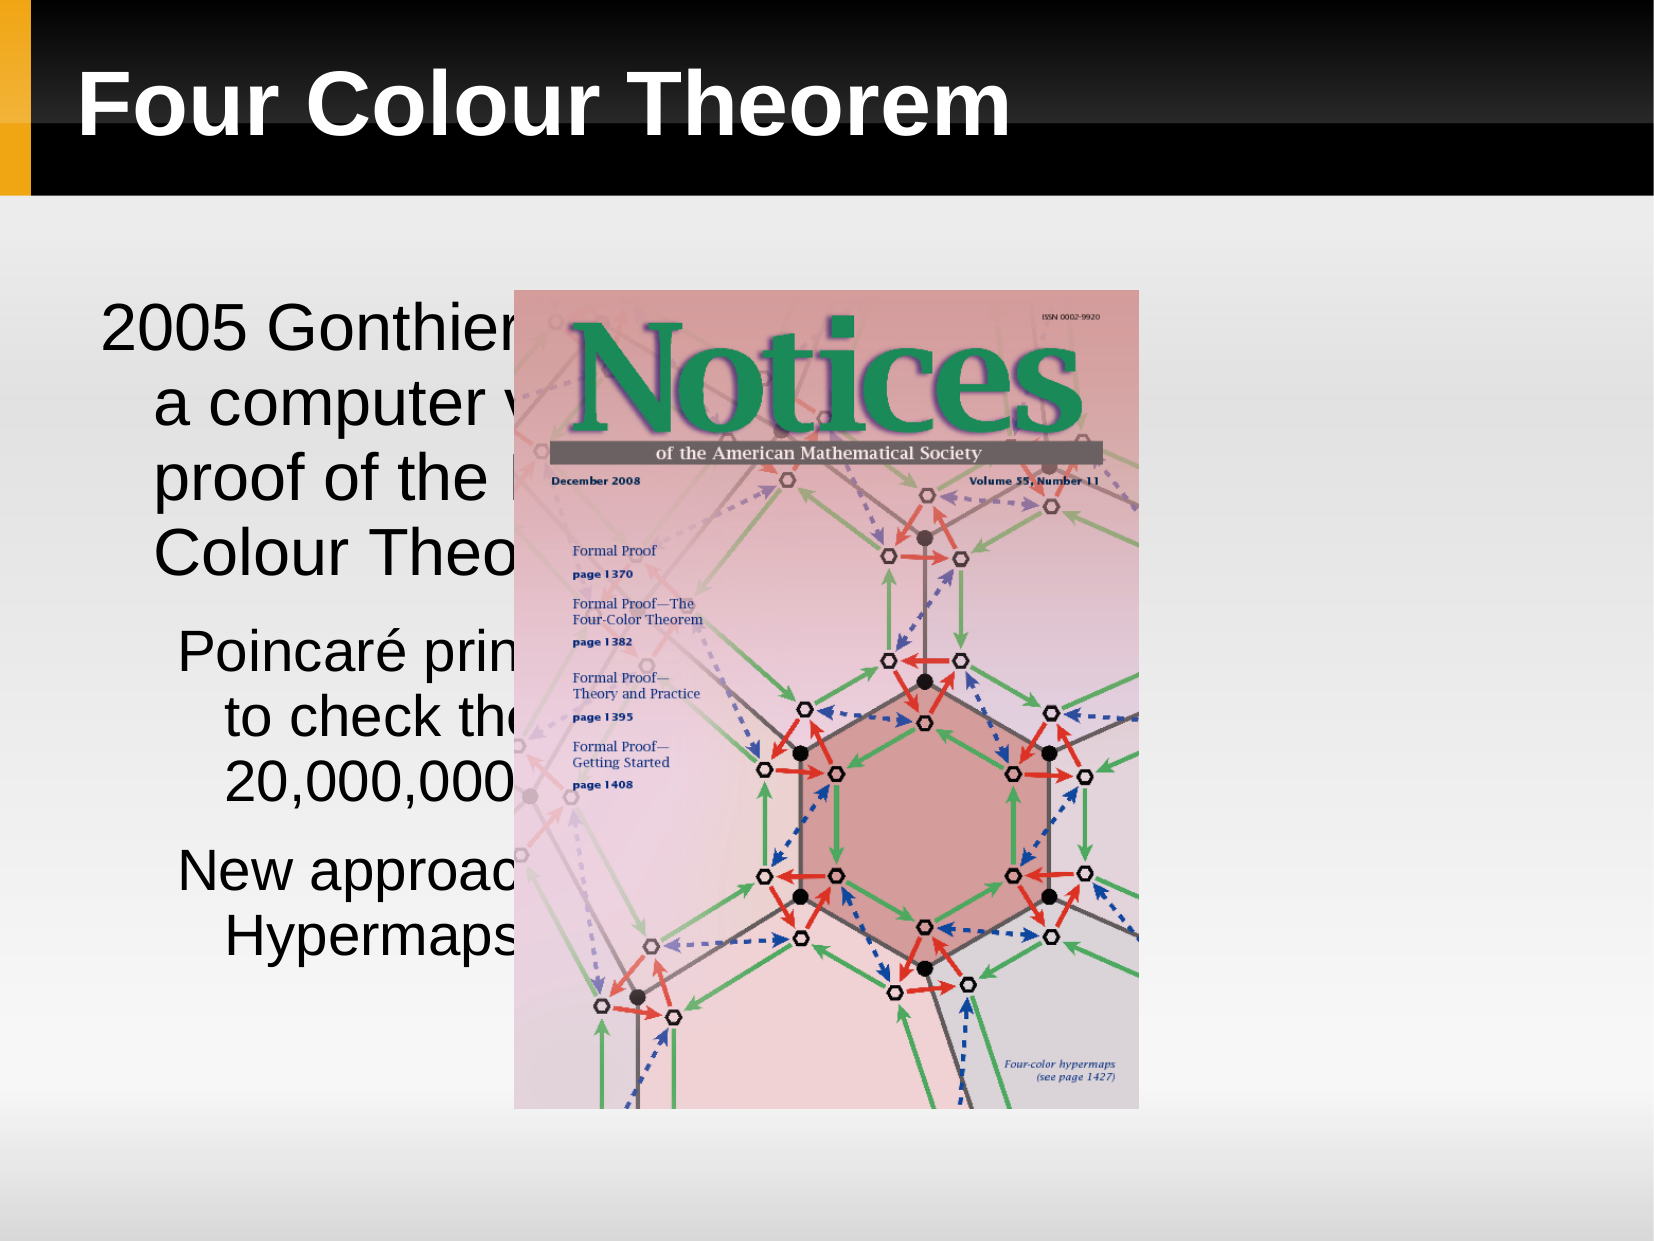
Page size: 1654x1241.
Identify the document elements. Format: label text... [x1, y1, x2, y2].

list 2005 Gonthier created a computer verified proof of the Four Colour Theorem Poincaré principle used to check the 20,000,000 cases. New approach using Hypermaps. [82, 290, 417, 1109]
picture [0, 0, 1654, 1241]
title Four Colour Theorem [76, 0, 1565, 208]
